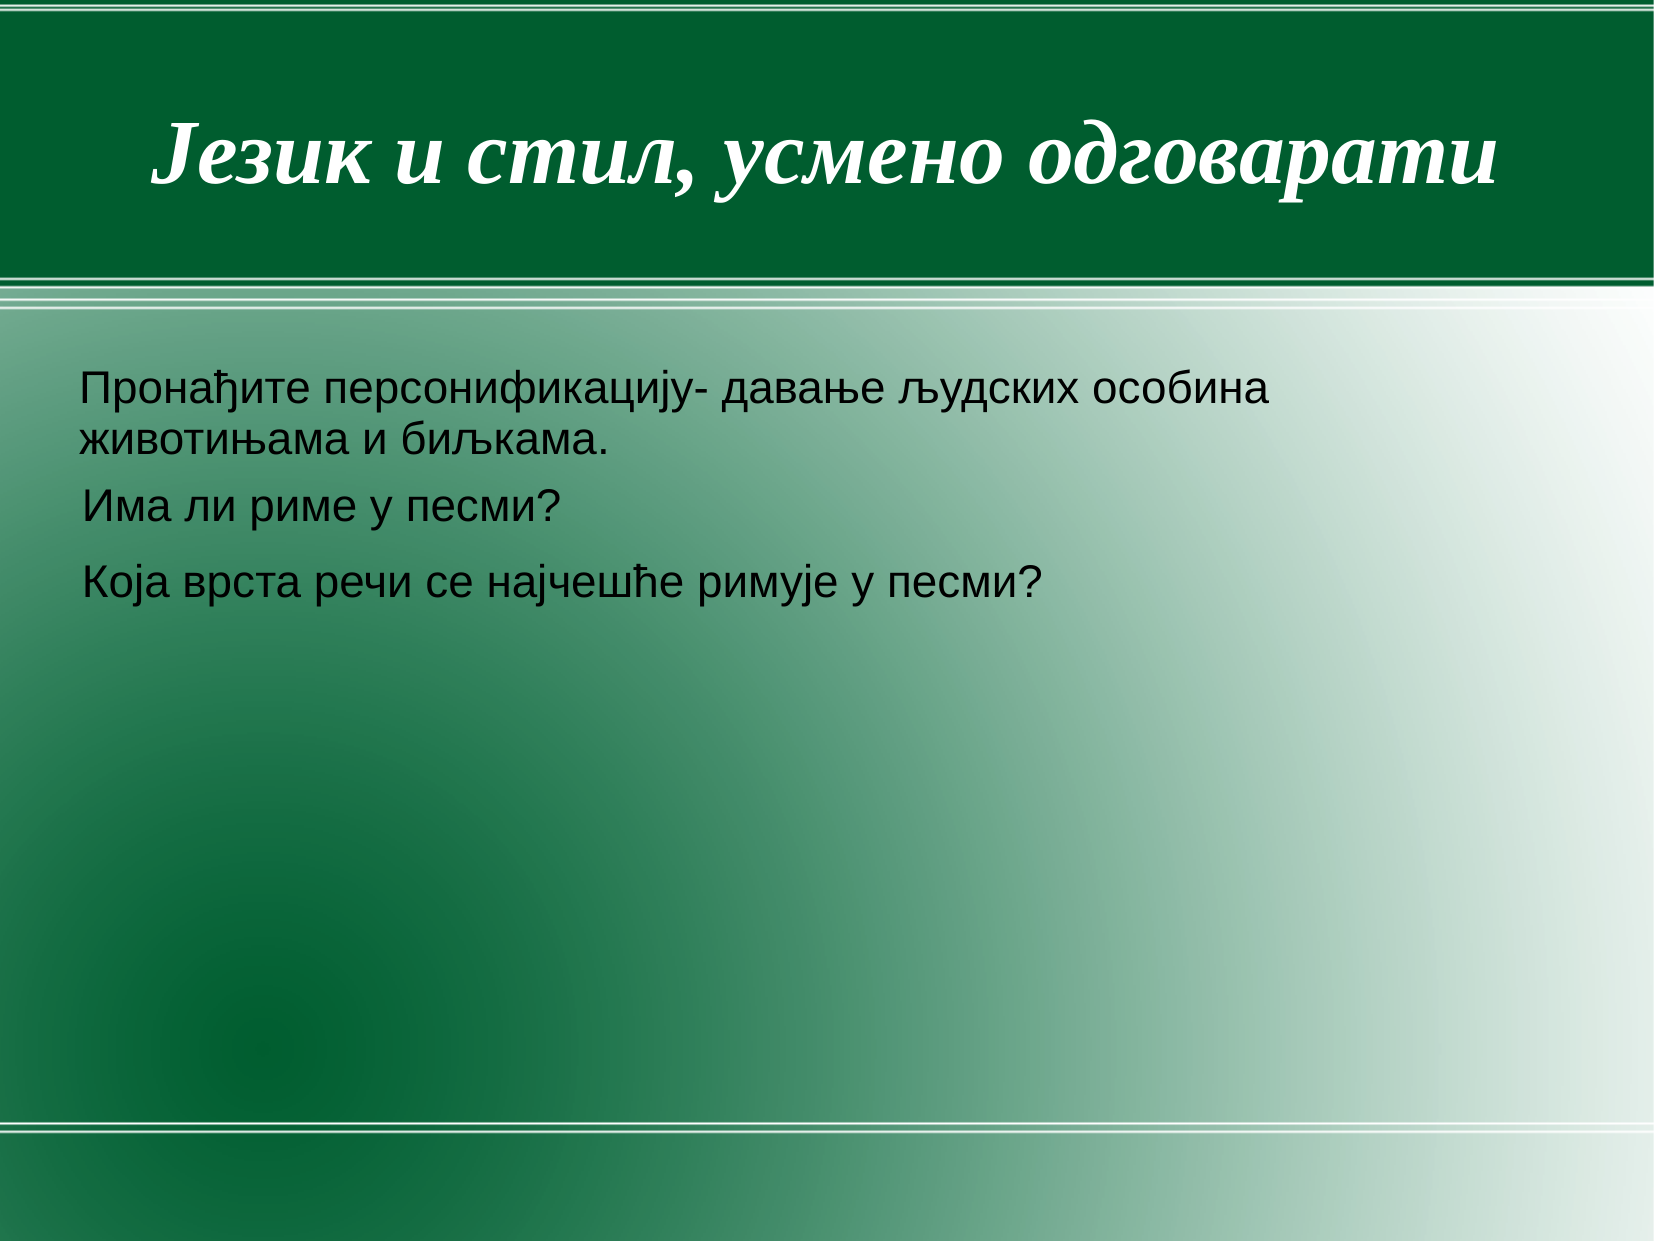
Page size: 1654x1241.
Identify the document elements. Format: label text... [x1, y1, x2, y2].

text_box Има ли риме у песми? Која врста речи се најчешће римује у песми? [67, 472, 1418, 739]
text_box Пронађите персонификацију- давање људских особина животињама и биљкама. [64, 354, 1506, 519]
picture [0, 0, 1654, 1241]
title Језик и стил, усмено одговарати [82, 49, 1571, 257]
